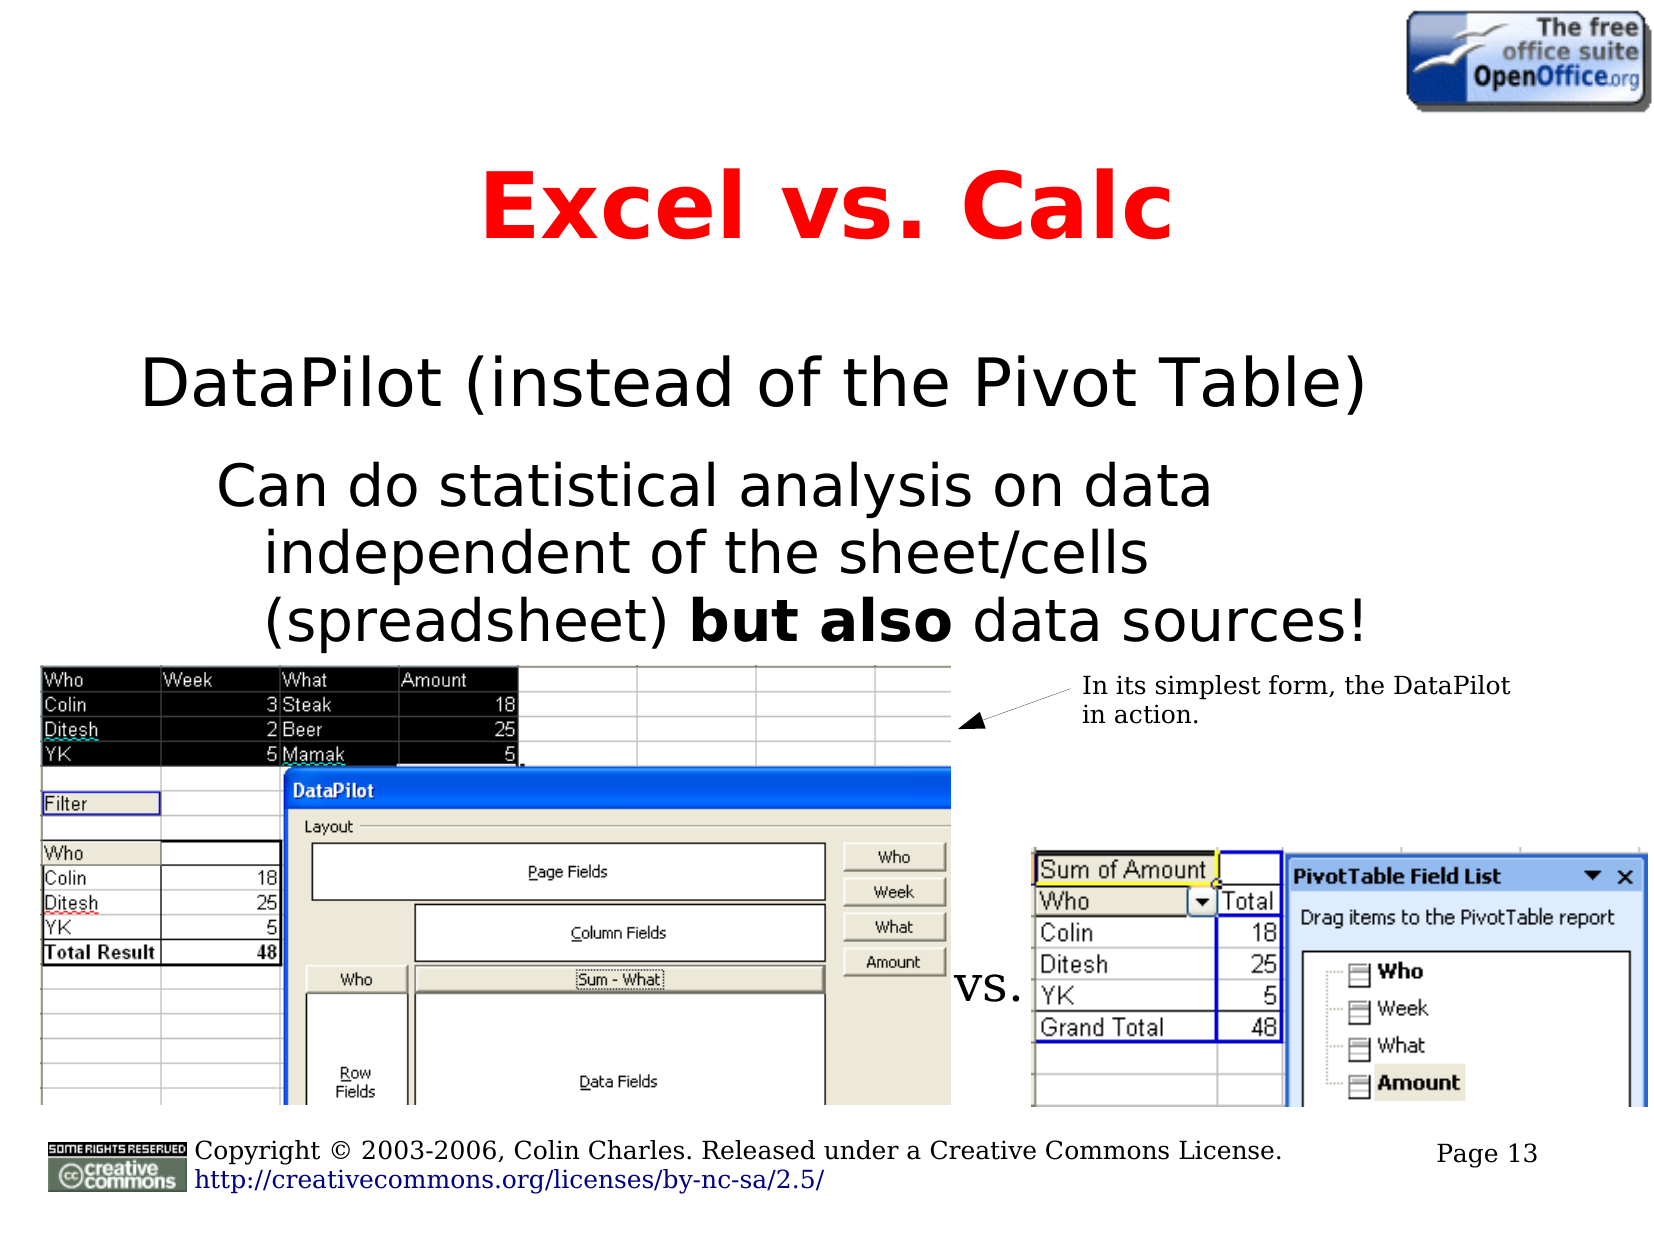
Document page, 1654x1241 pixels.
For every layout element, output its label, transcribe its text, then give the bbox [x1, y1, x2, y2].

picture [40, 665, 951, 1105]
text_box In its simplest form, the DataPilot in action. [1082, 671, 1540, 730]
picture [1403, 0, 1654, 125]
text_box vs. [954, 954, 1042, 1014]
title Excel vs. Calc [121, 102, 1534, 311]
list DataPilot (instead of the Pivot Table) Can do statistical analysis on data independent of the sheet/cells (spreadsheet) but also data sources! [121, 344, 1534, 1127]
picture [1031, 847, 1648, 1107]
picture [48, 1142, 187, 1192]
